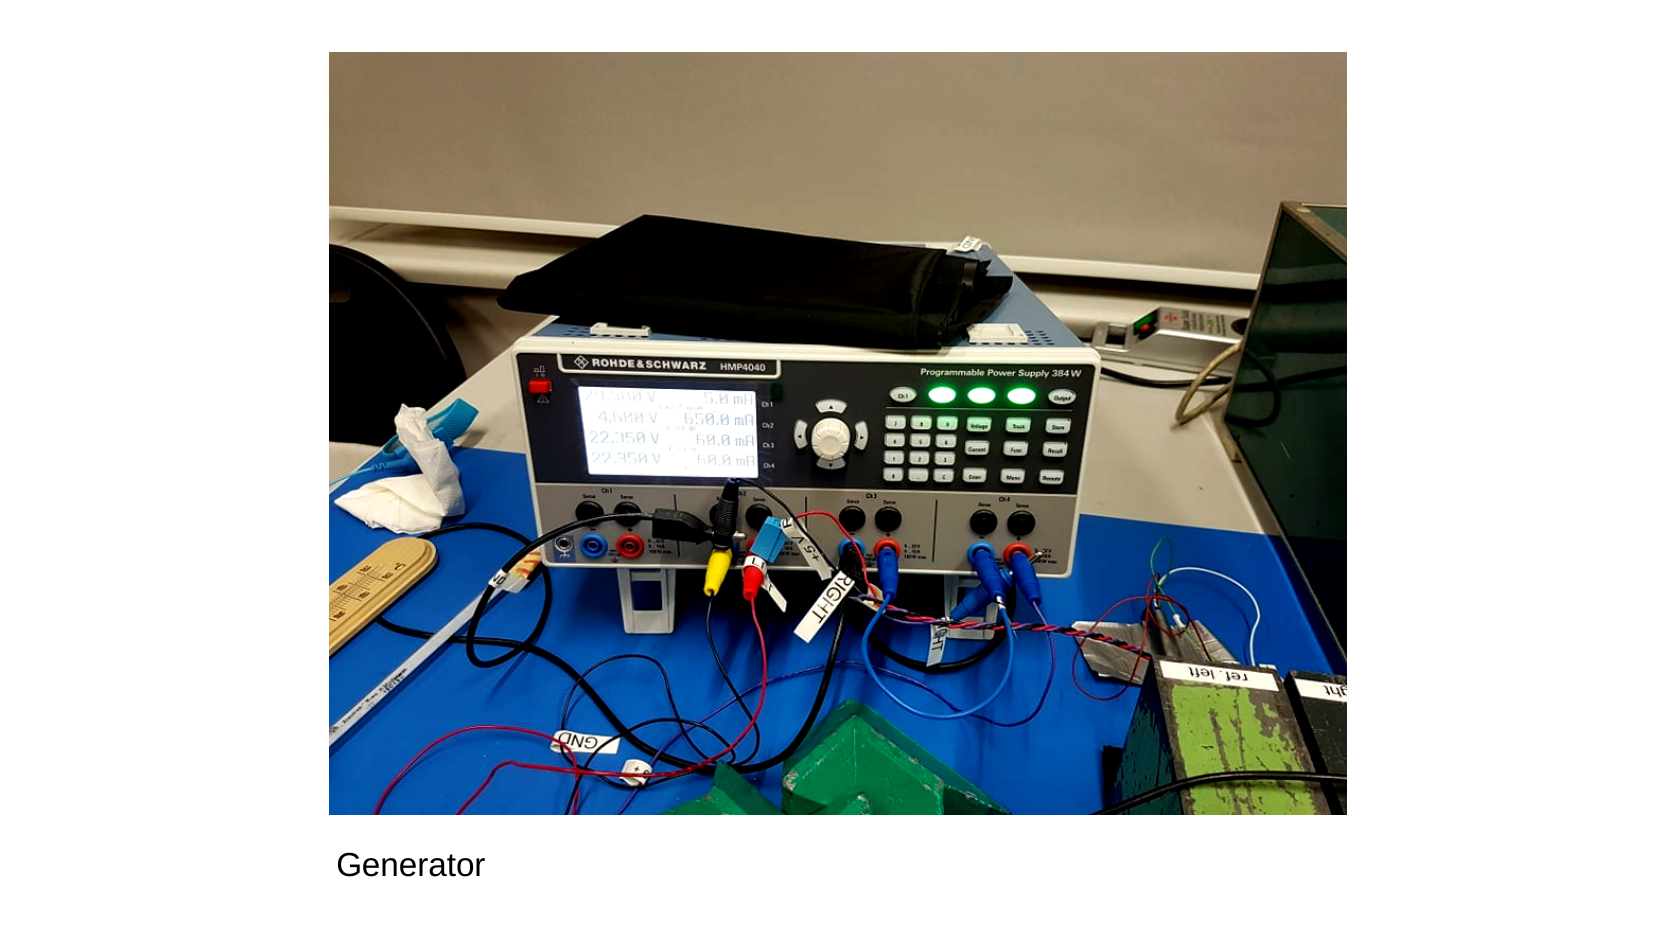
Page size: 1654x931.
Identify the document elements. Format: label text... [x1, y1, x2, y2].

text_box Generator [321, 838, 520, 896]
picture [329, 52, 1347, 815]
